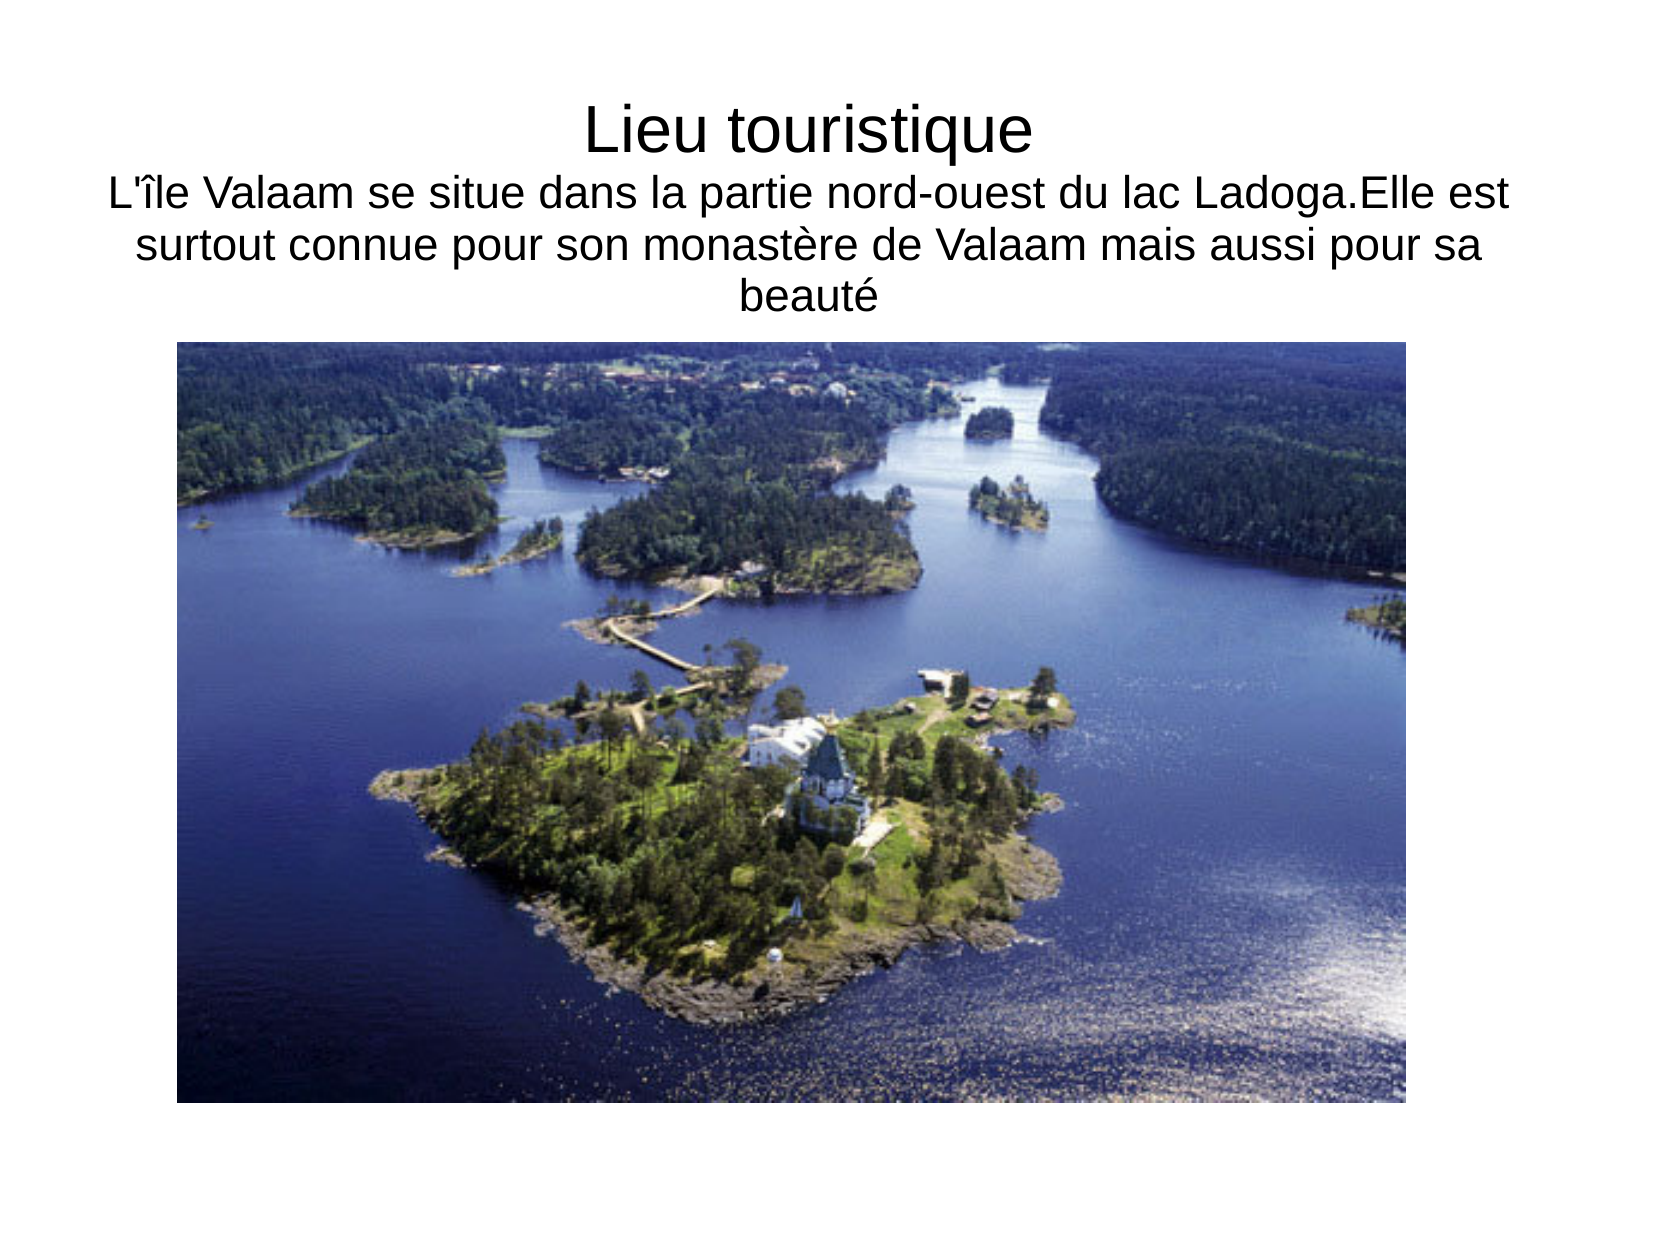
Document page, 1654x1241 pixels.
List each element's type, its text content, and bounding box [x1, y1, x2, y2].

picture [177, 342, 1406, 1103]
title Lieu touristique L'île Valaam se situe dans la partie nord-ouest du lac Ladoga.Elle est surtout connue pour son monastère de Valaam mais aussi pour sa beauté [59, 59, 1560, 355]
